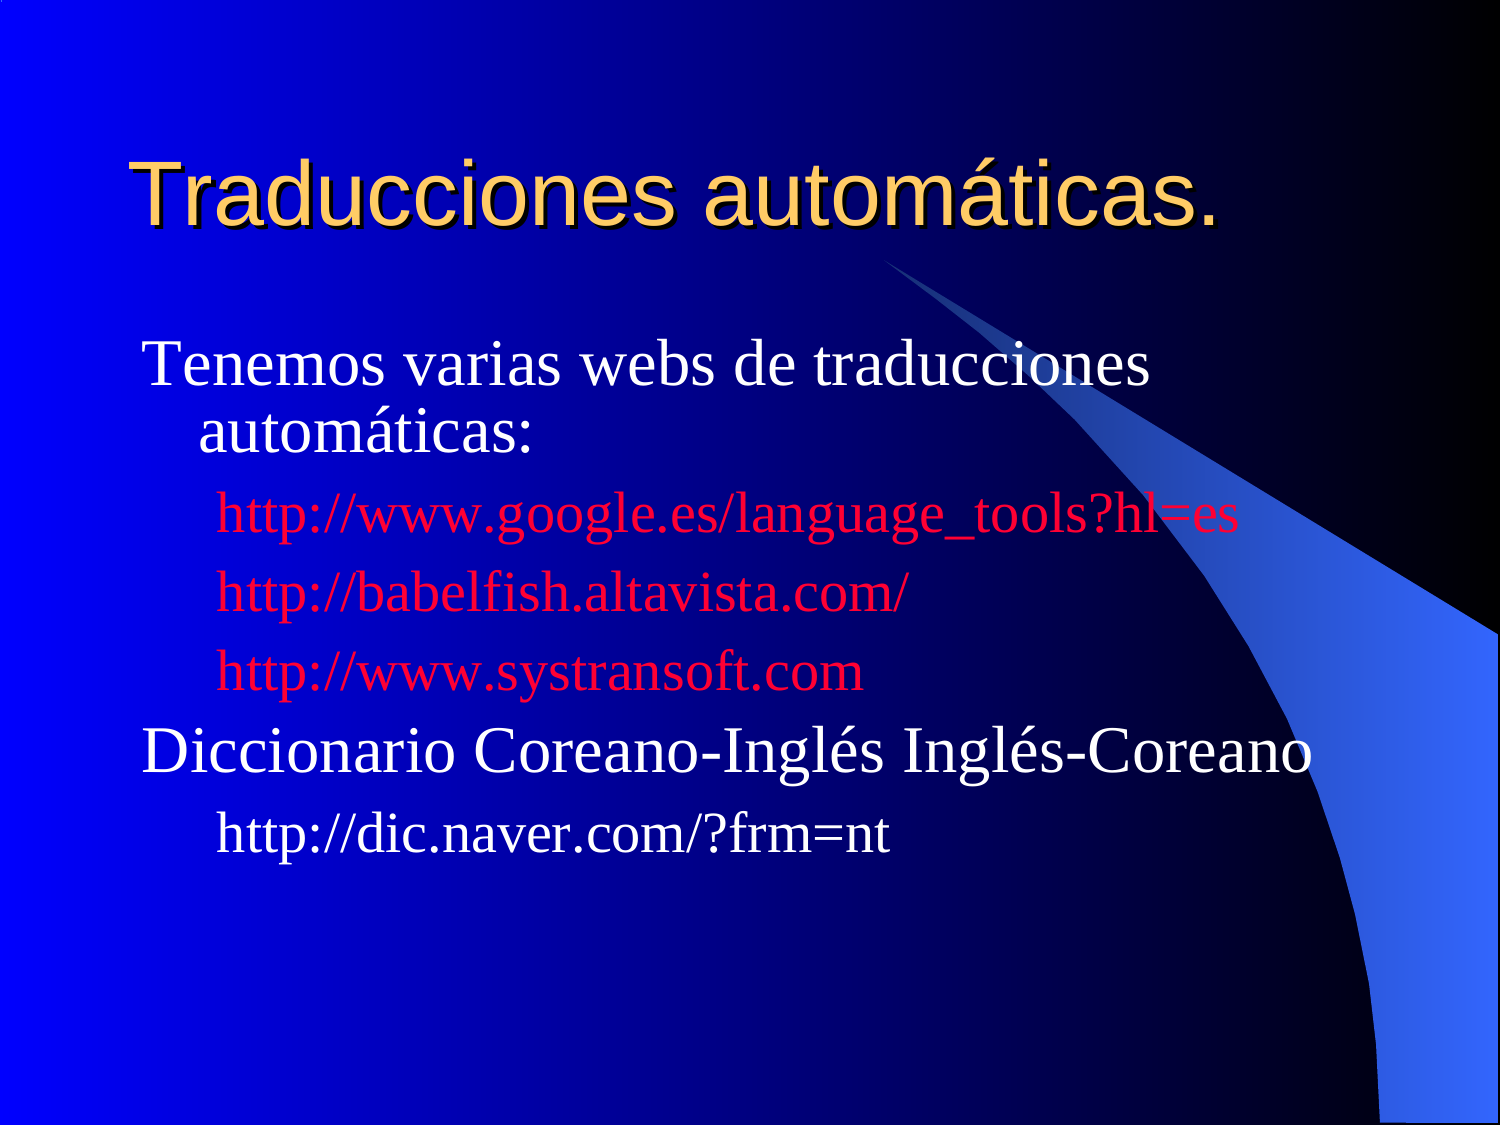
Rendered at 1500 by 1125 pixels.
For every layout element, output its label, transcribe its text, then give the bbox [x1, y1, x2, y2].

title Traducciones automáticas. [111, 99, 1438, 288]
list Tenemos varias webs de traducciones automáticas: http://www.google.es/language_tools?hl=es http://babelfish.altavista.com/ http://www.systransoft.com Diccionario Coreano-Inglés Inglés-Coreano http://dic.naver.com/?frm=nt [111, 324, 1387, 1125]
